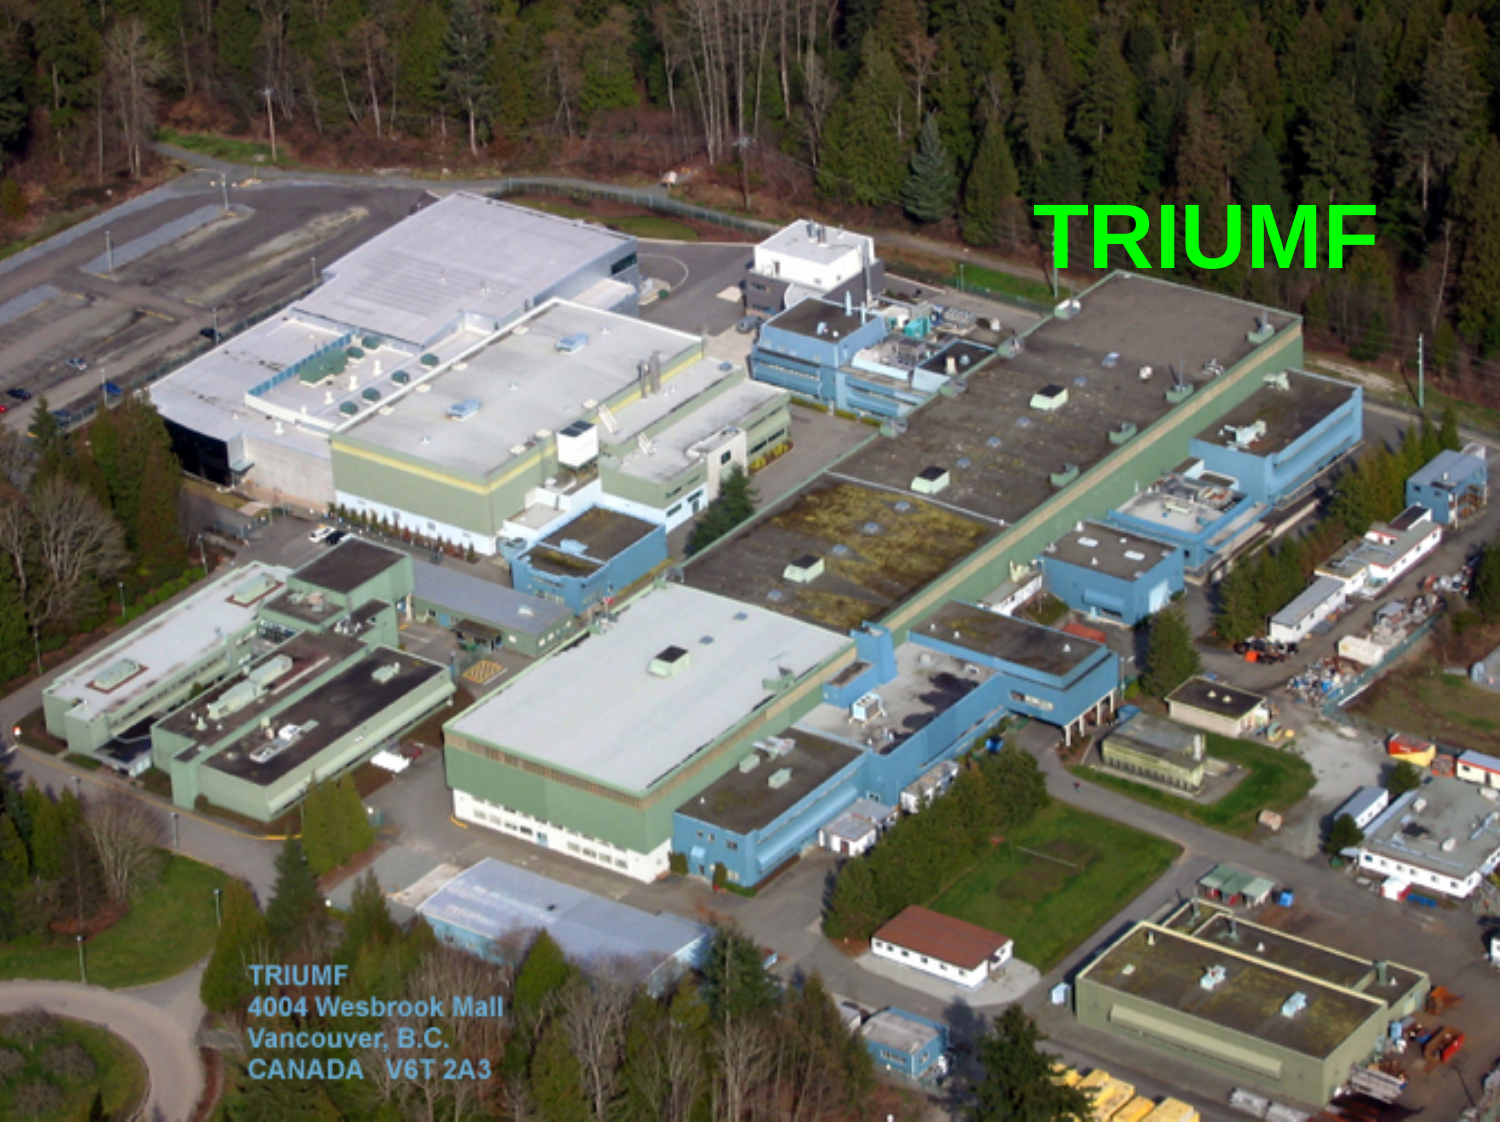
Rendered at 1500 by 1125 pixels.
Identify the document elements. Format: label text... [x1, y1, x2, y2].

text_box TRIUMF [1033, 176, 1380, 280]
picture [0, 0, 1500, 1123]
